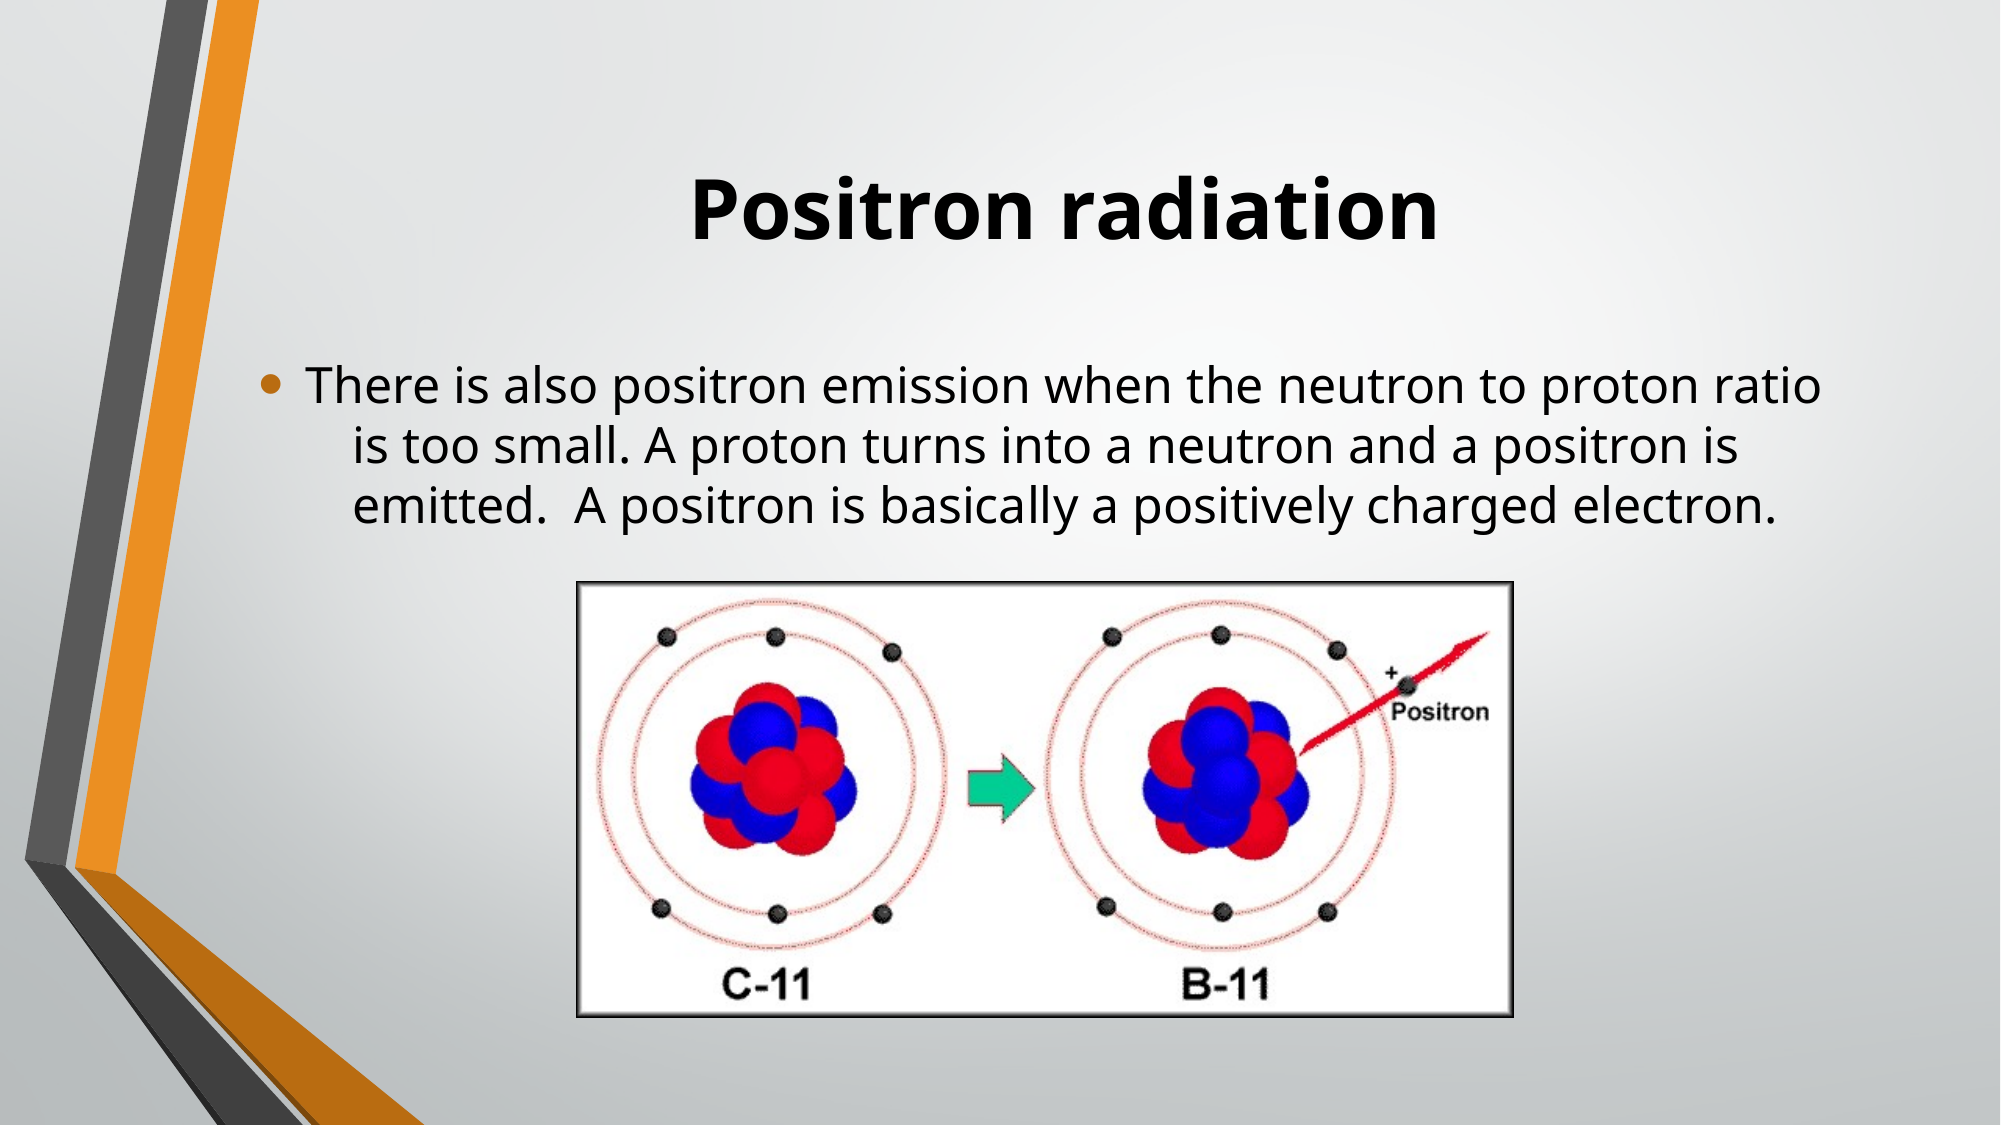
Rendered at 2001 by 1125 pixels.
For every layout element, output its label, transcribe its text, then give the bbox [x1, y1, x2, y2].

title Positron radiation [243, 112, 1887, 187]
list There is also positron emission when the neutron to proton ratio is too small. A proton turns into a neutron and a positron is emitted. A positron is basically a positively charged electron. [243, 187, 1887, 700]
picture [576, 581, 1514, 1018]
